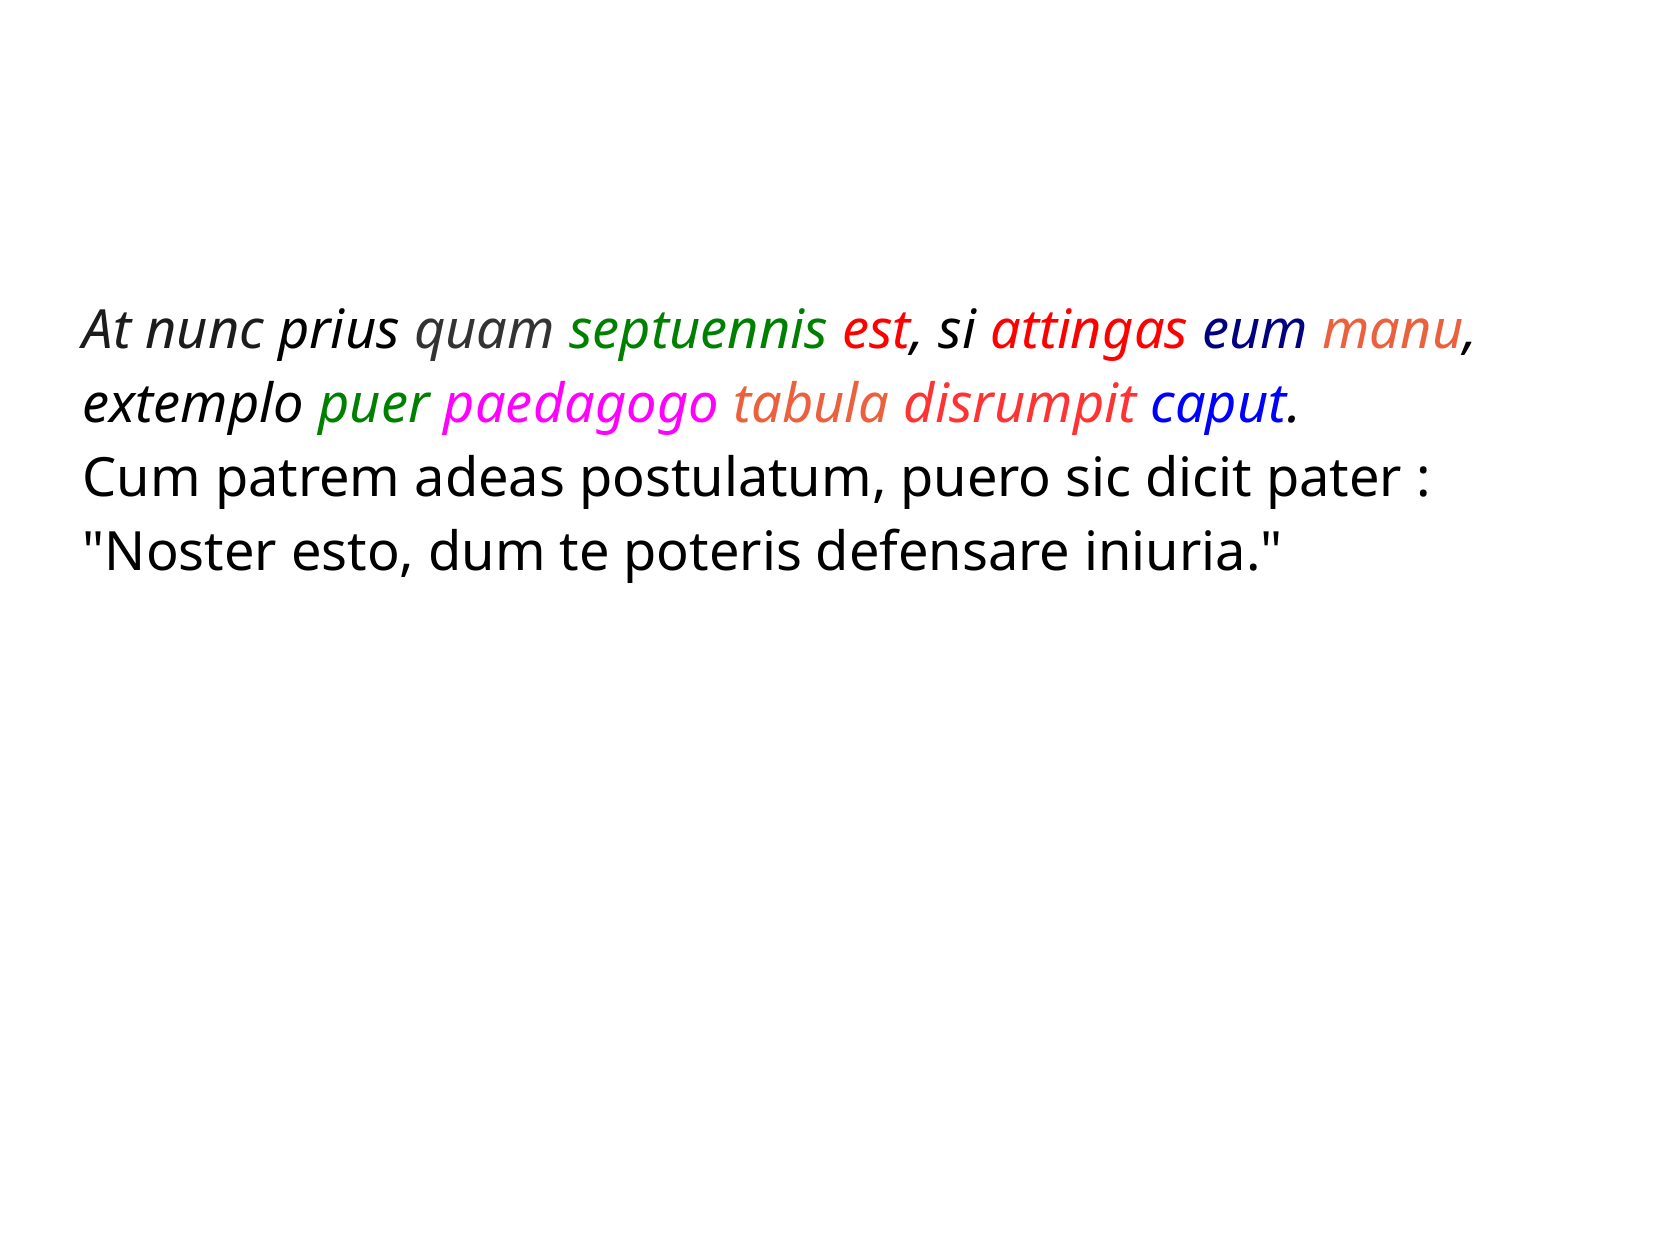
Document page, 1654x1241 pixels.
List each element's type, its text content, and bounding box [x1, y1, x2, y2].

list At nunc prius quam septuennis est, si attingas eum manu, extemplo puer paedagogo tabula disrumpit caput. Cum patrem adeas postulatum, puero sic dicit pater : "Noster esto, dum te poteris defensare iniuria." [82, 290, 1571, 1037]
